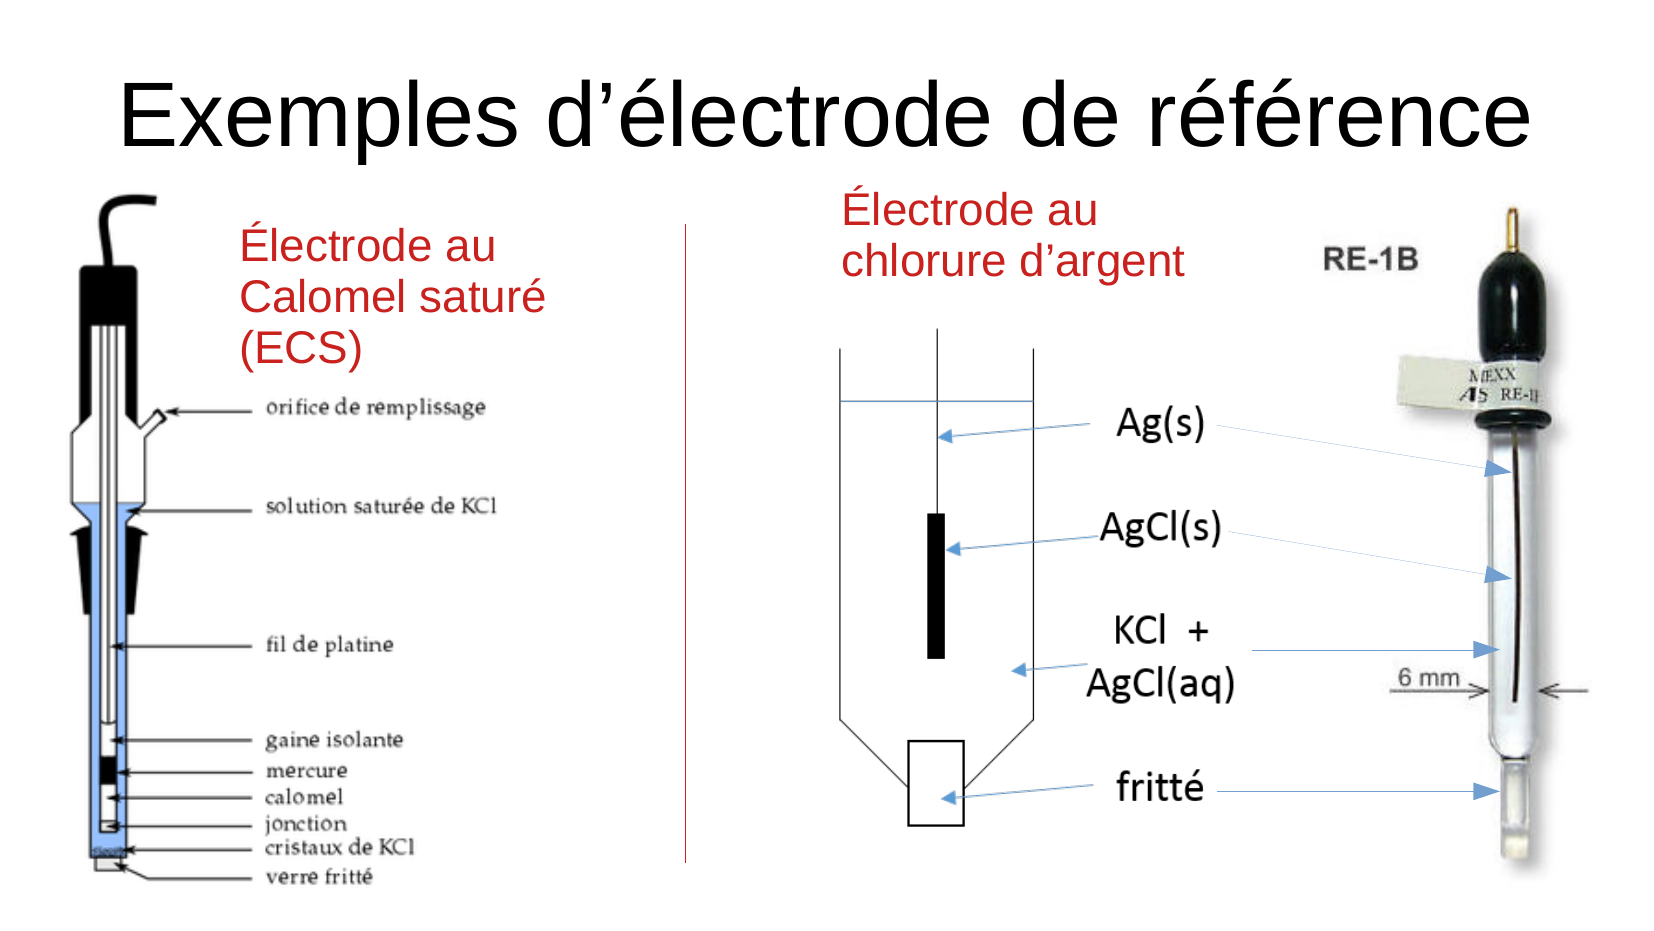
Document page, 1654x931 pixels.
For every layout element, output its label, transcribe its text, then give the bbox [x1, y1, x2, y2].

picture [796, 307, 1264, 855]
picture [59, 186, 508, 898]
picture [1311, 188, 1654, 897]
title Exemples d’électrode de référence [82, 37, 1571, 193]
text_box Électrode au Calomel saturé (ECS) [224, 212, 638, 438]
text_box Électrode au chlorure d’argent [826, 176, 1241, 402]
